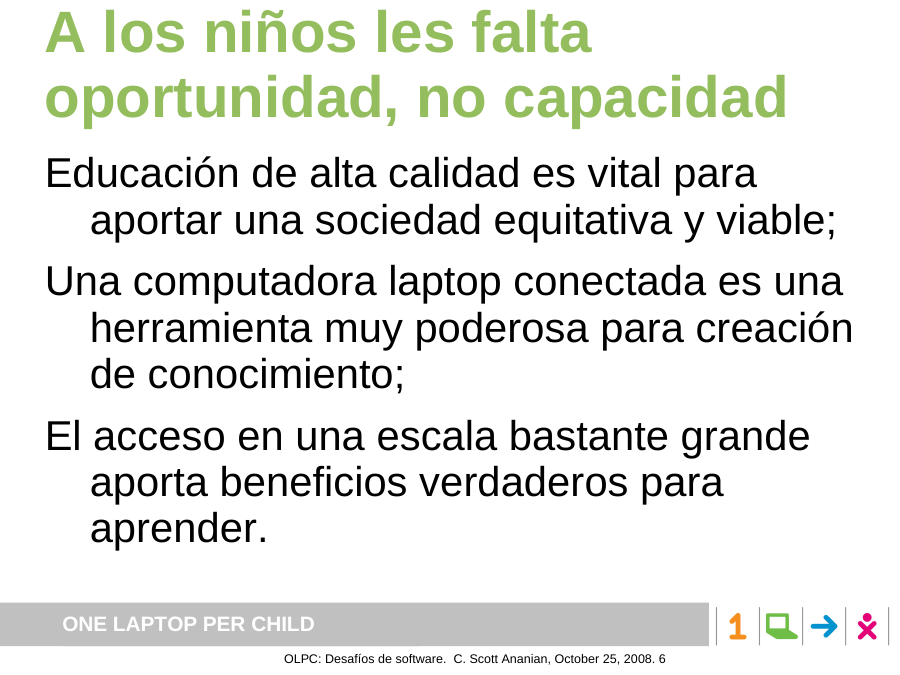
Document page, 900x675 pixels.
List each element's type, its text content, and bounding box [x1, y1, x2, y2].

picture [709, 598, 898, 655]
list Educación de alta calidad es vital para aportar una sociedad equitativa y viable; Una computadora laptop conectada es una herramienta muy poderosa para creación de conocimiento; El acceso en una escala bastante grande aporta beneficios verdaderos para aprender. [44, 149, 855, 591]
title A los niños les falta oportunidad, no capacidad [44, 0, 855, 131]
